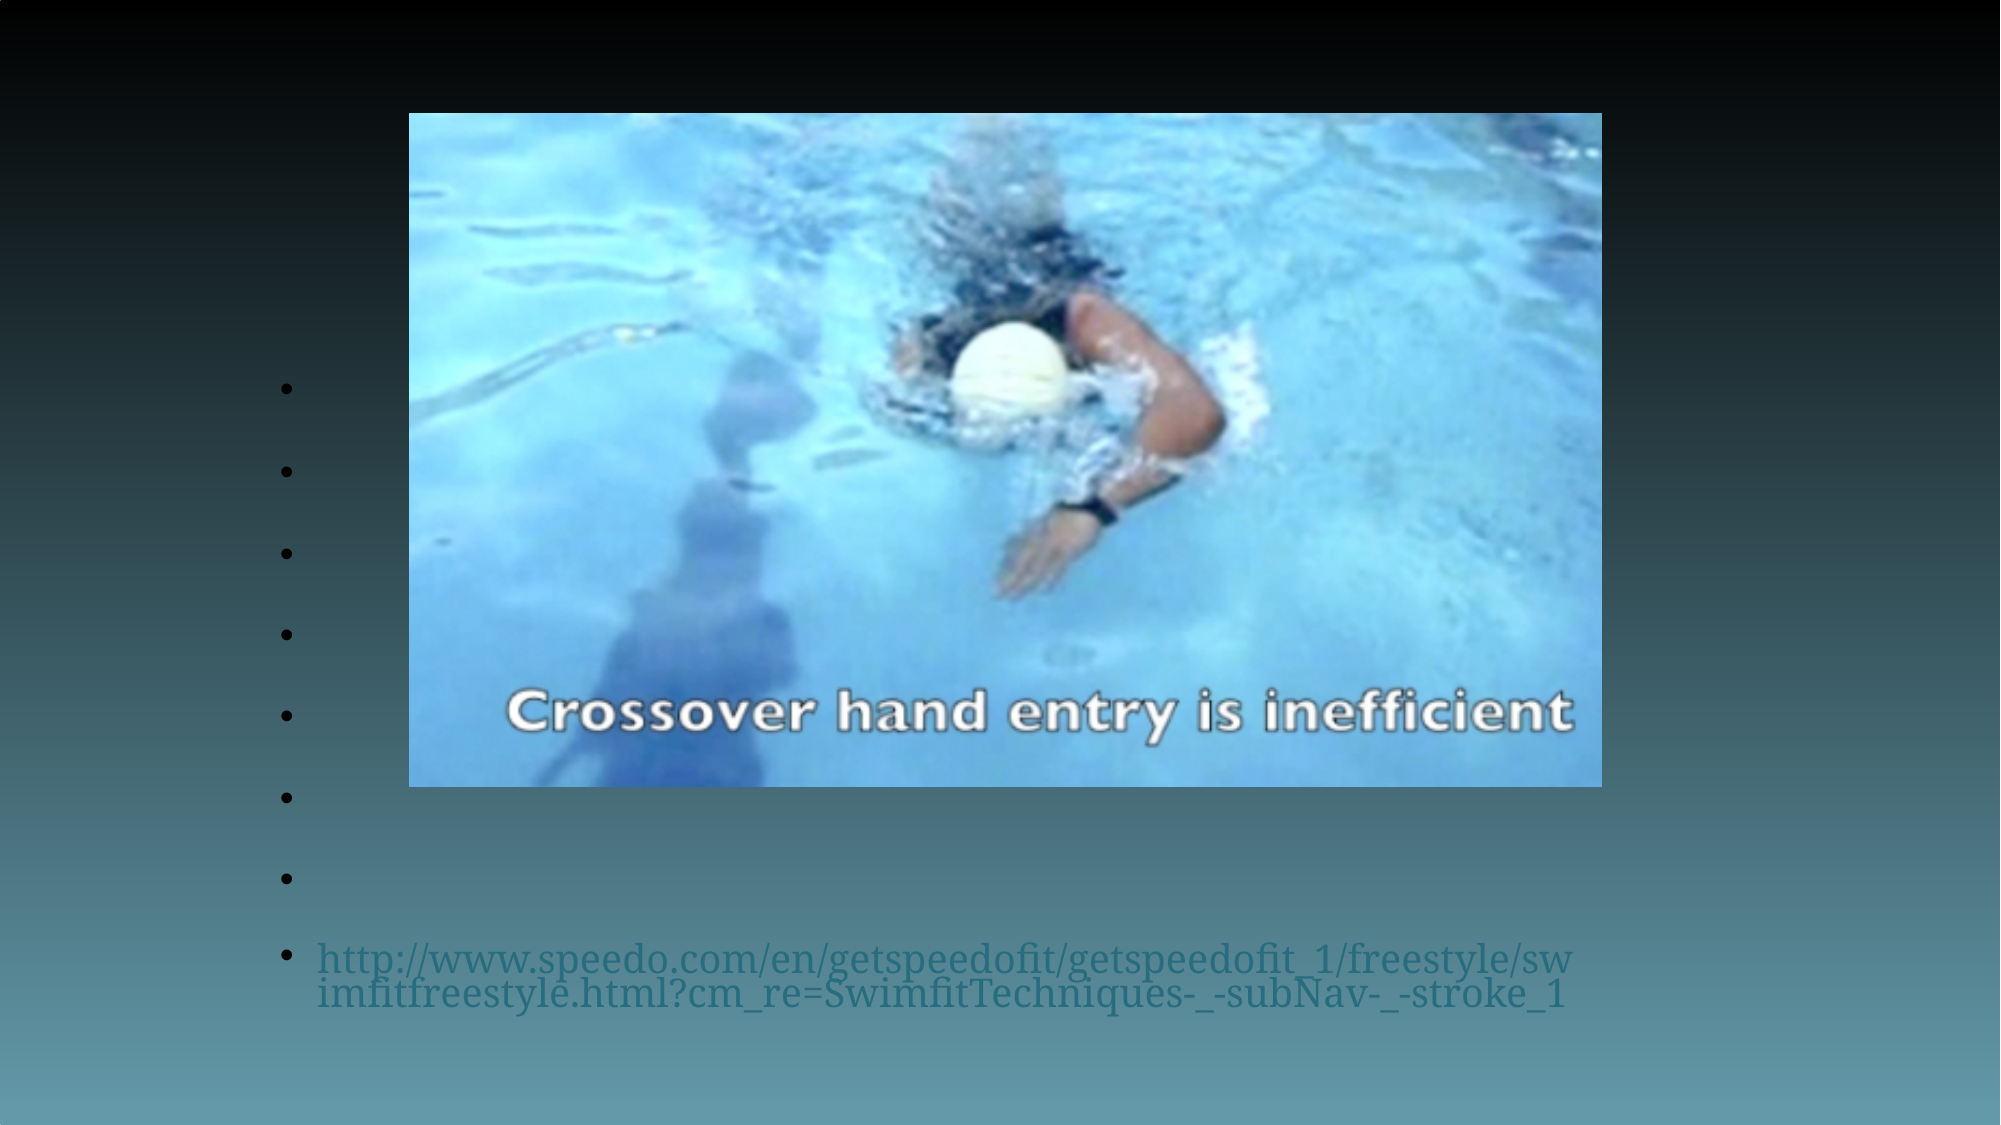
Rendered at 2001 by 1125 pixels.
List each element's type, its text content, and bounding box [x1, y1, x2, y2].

picture [409, 113, 1602, 787]
list http://www.speedo.com/en/getspeedofit/getspeedofit_1/freestyle/swimfitfreestyle.html?cm_re=SwimfitTechniques-_-subNav-_-stroke_1 [249, 357, 1600, 1033]
